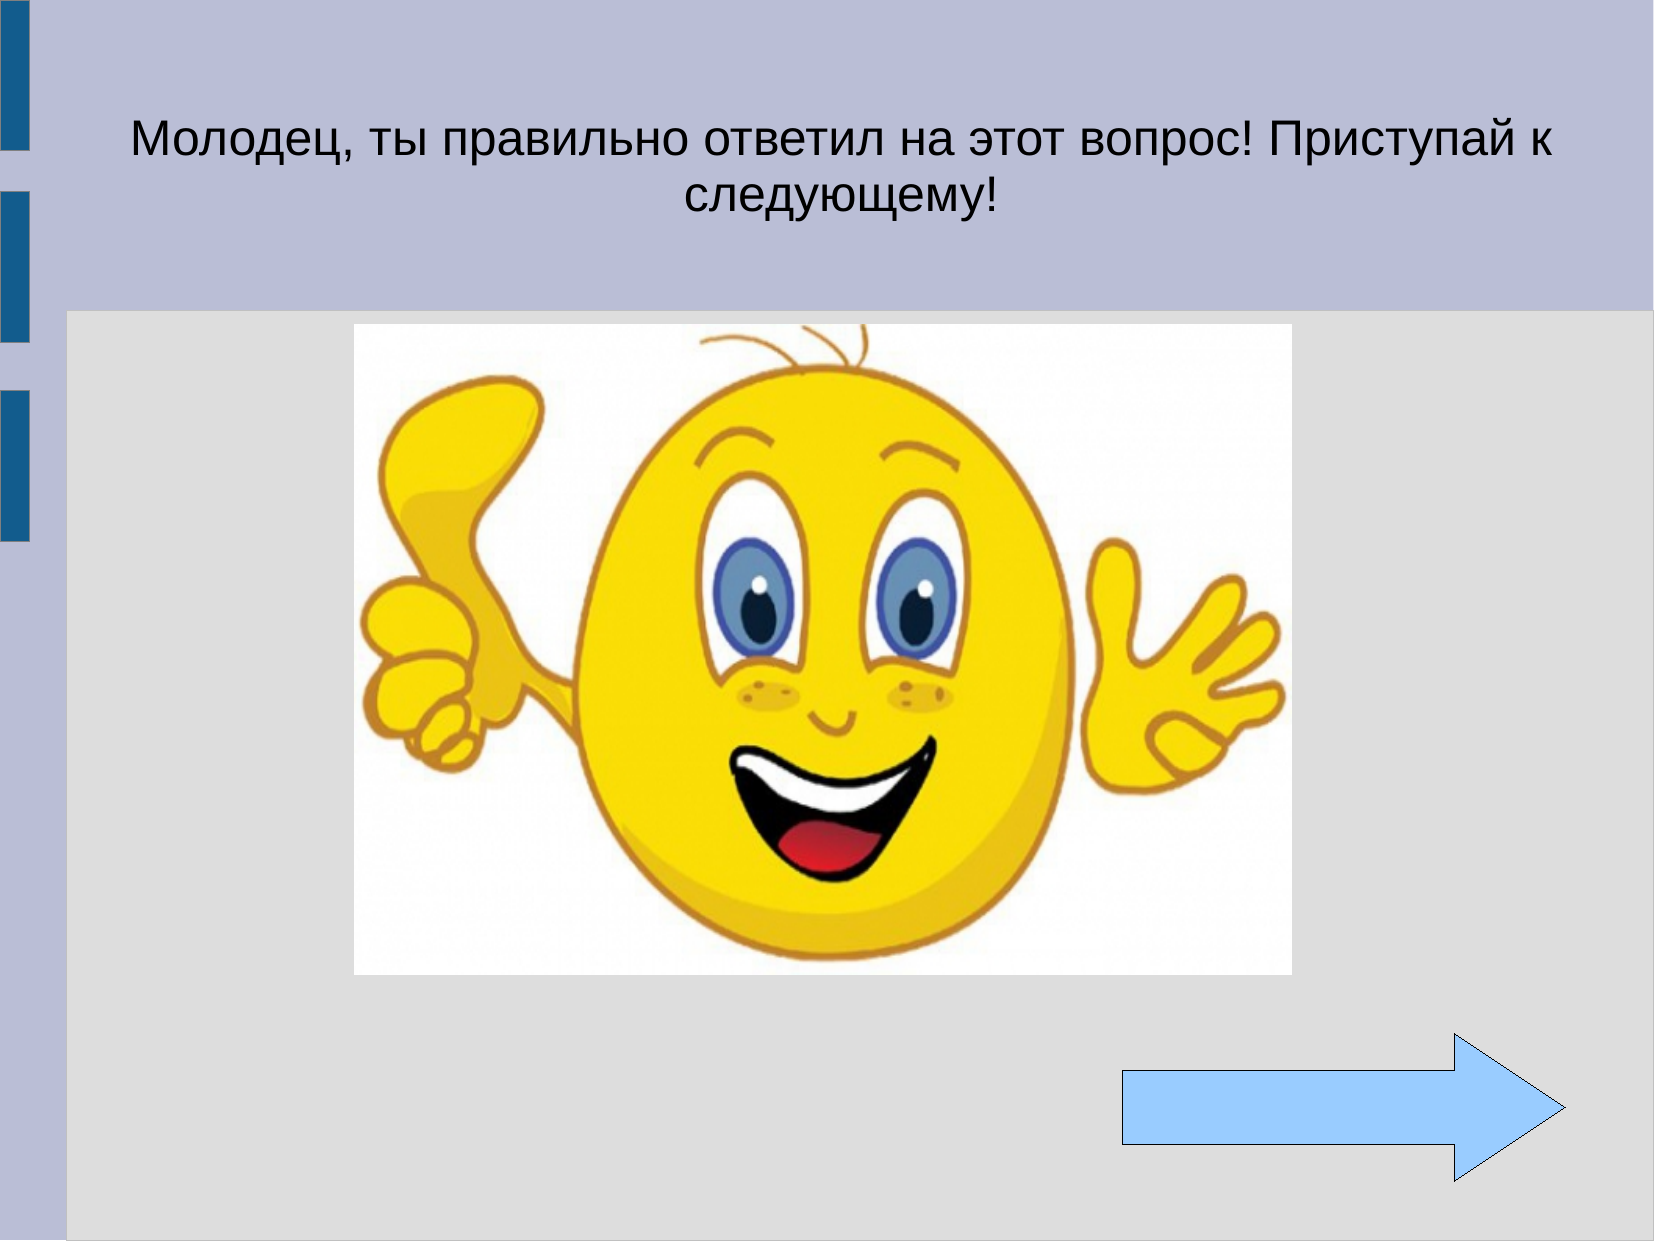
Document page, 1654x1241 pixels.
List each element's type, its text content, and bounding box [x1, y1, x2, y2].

picture [354, 324, 1292, 975]
text_box [1122, 1033, 1566, 1182]
text_box Молодец, ты правильно ответил на этот вопрос! Приступай к следующему! [59, 102, 1625, 384]
